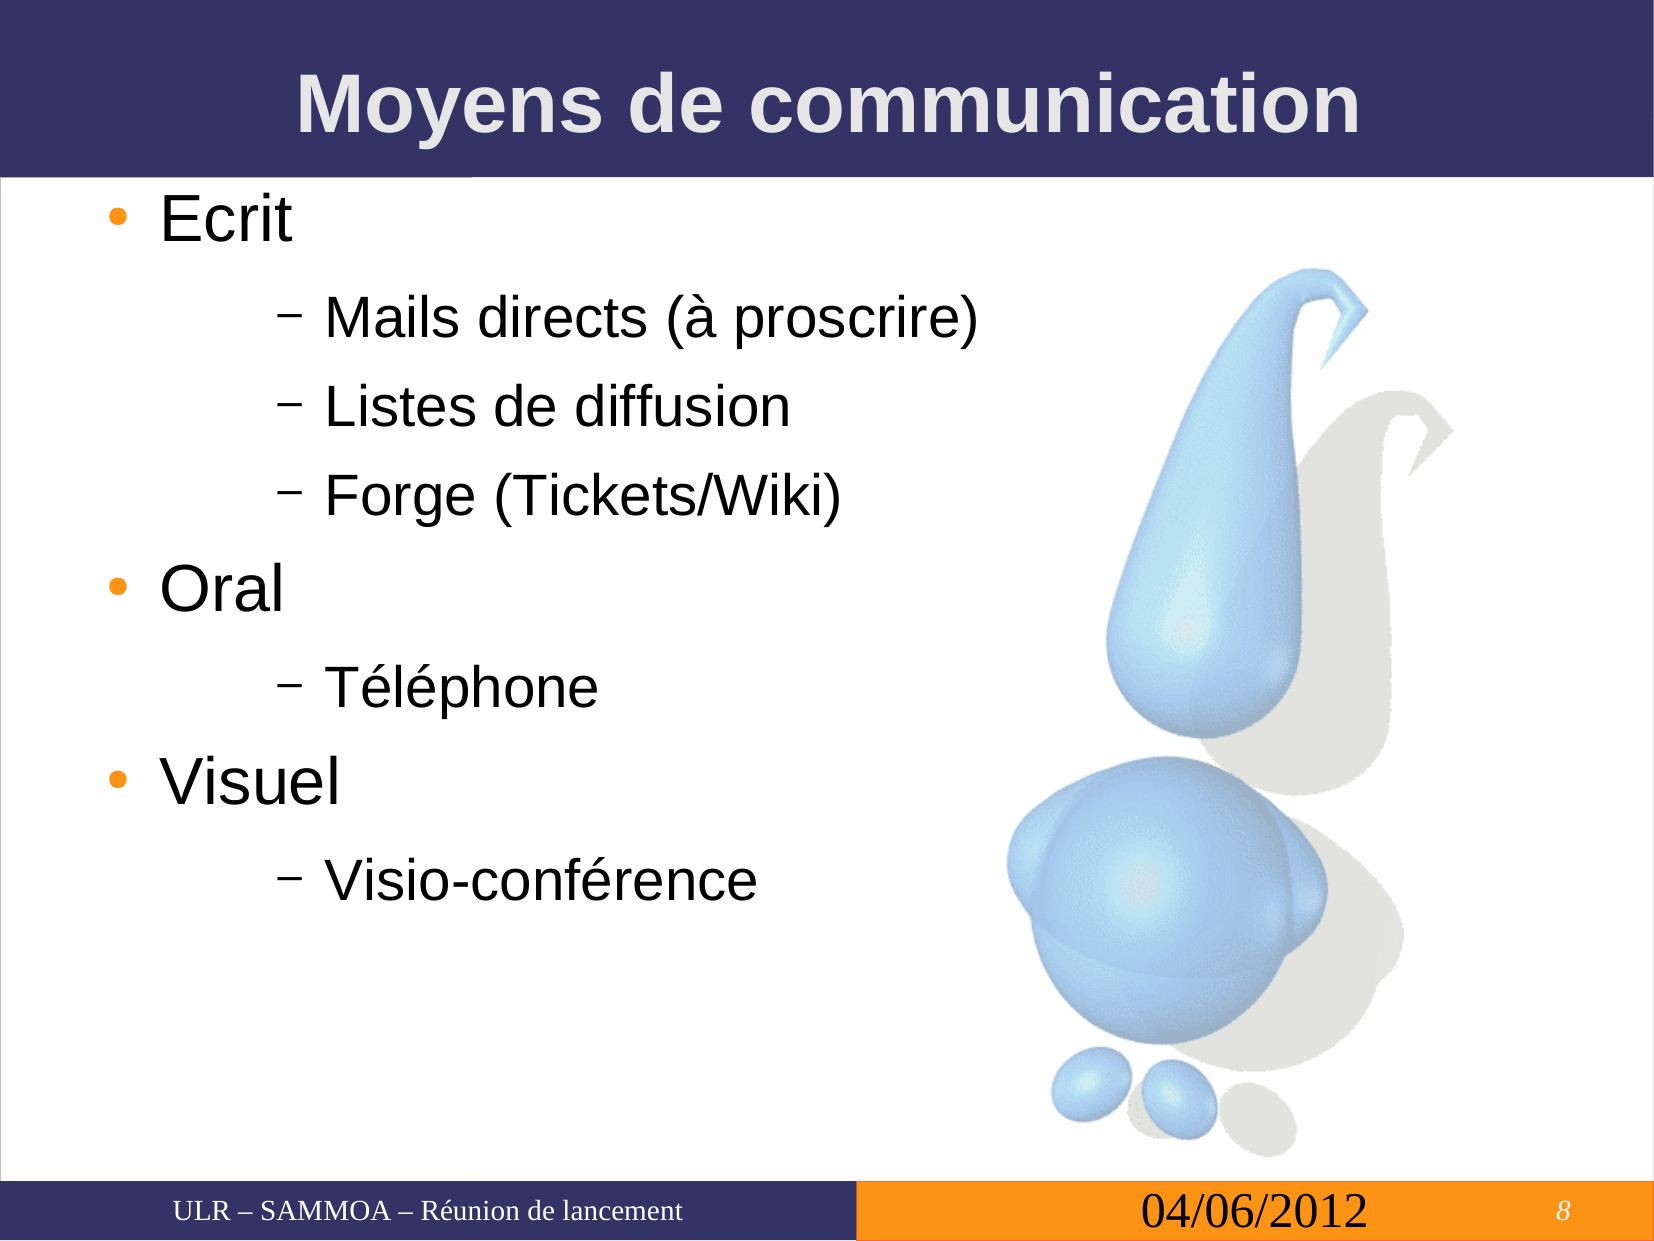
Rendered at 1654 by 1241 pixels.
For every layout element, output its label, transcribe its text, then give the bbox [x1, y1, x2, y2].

title Moyens de communication [123, 0, 1536, 180]
list Ecrit Mails directs (à proscrire) Listes de diffusion Forge (Tickets/Wiki) Oral Téléphone Visuel Visio-conférence [88, 180, 1595, 1067]
picture [472, 178, 1654, 1181]
